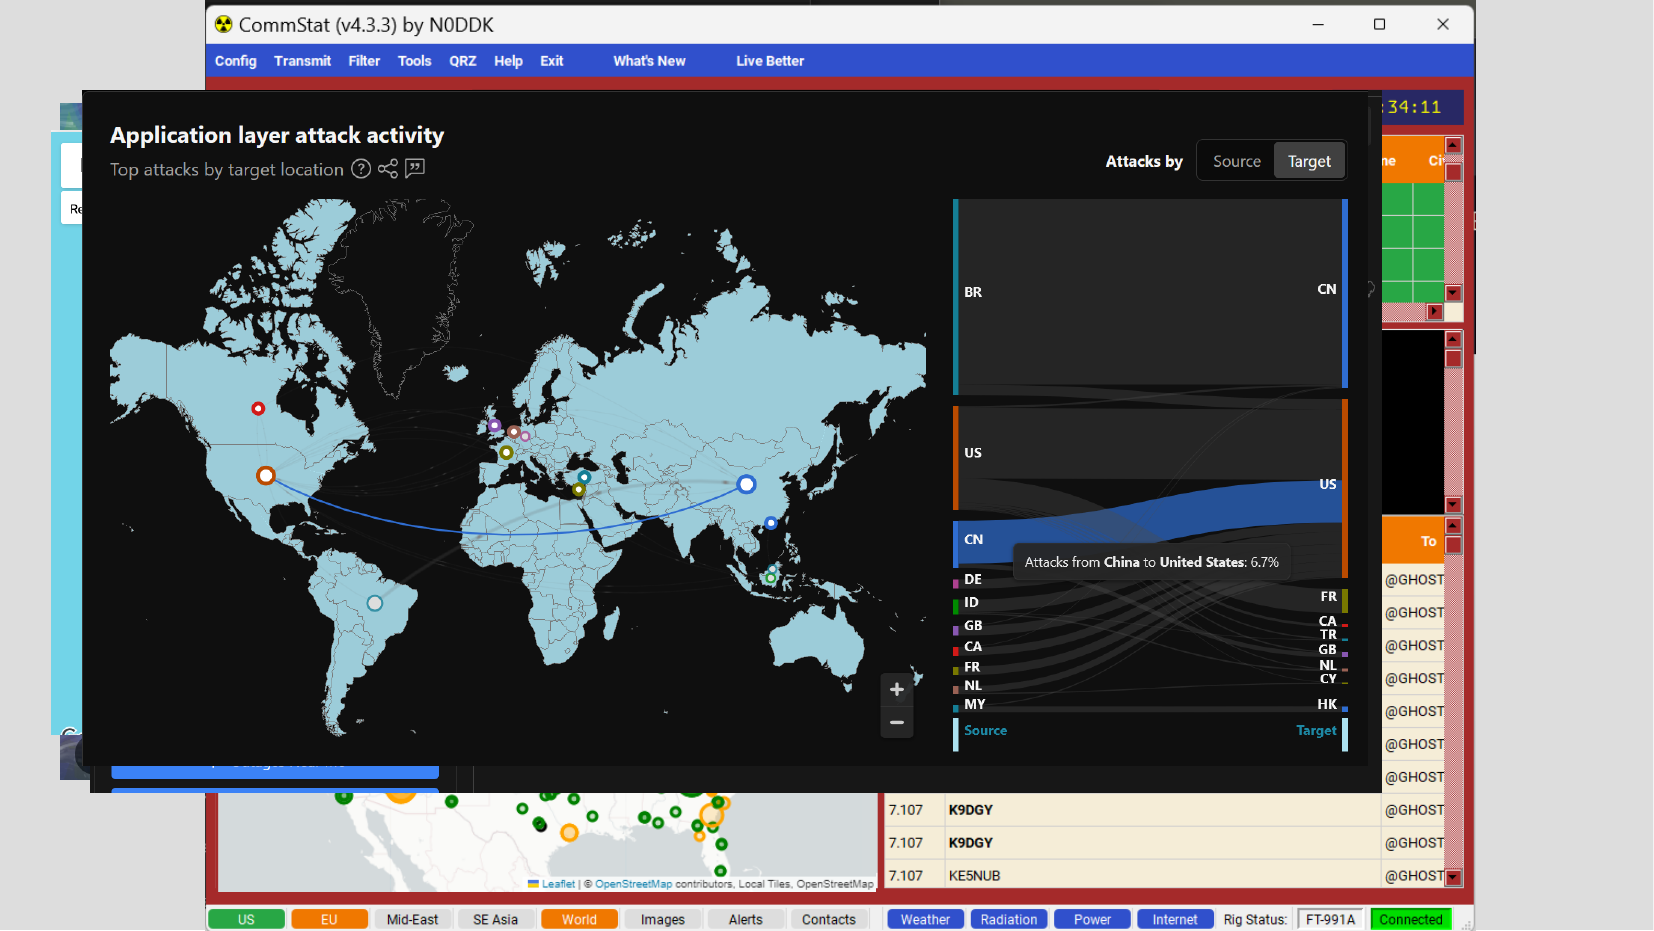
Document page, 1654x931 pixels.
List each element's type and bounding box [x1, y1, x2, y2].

picture [51, 0, 1476, 931]
